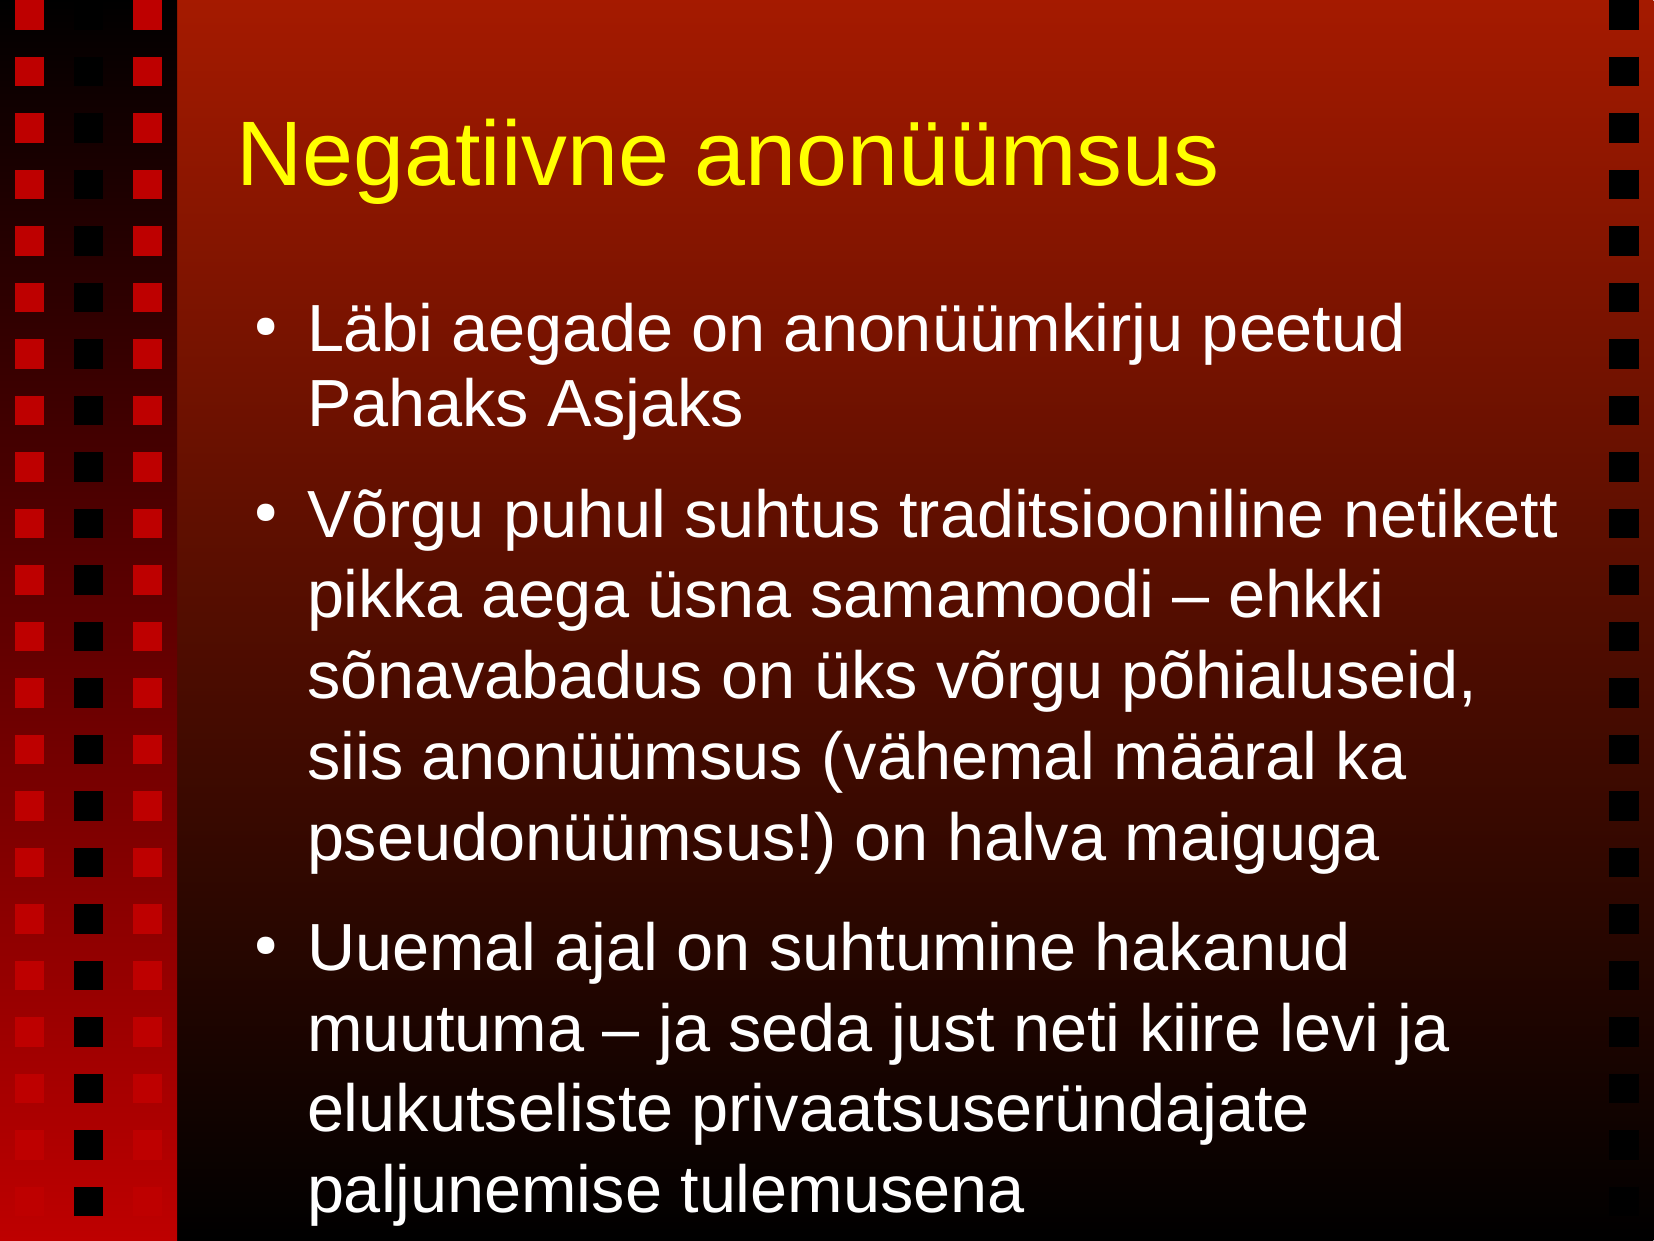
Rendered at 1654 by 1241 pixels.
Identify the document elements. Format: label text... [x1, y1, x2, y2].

list Läbi aegade on anonüümkirju peetud Pahaks Asjaks Võrgu puhul suhtus traditsiooniline netikett pikka aega üsna samamoodi – ehkki sõnavabadus on üks võrgu põhialuseid, siis anonüümsus (vähemal määral ka pseudonüümsus!) on halva maiguga Uuemal ajal on suhtumine hakanud muutuma – ja seda just neti kiire levi ja elukutseliste privaatsuseründajate paljunemise tulemusena [236, 290, 1571, 1227]
title Negatiivne anonüümsus [236, 49, 1571, 257]
